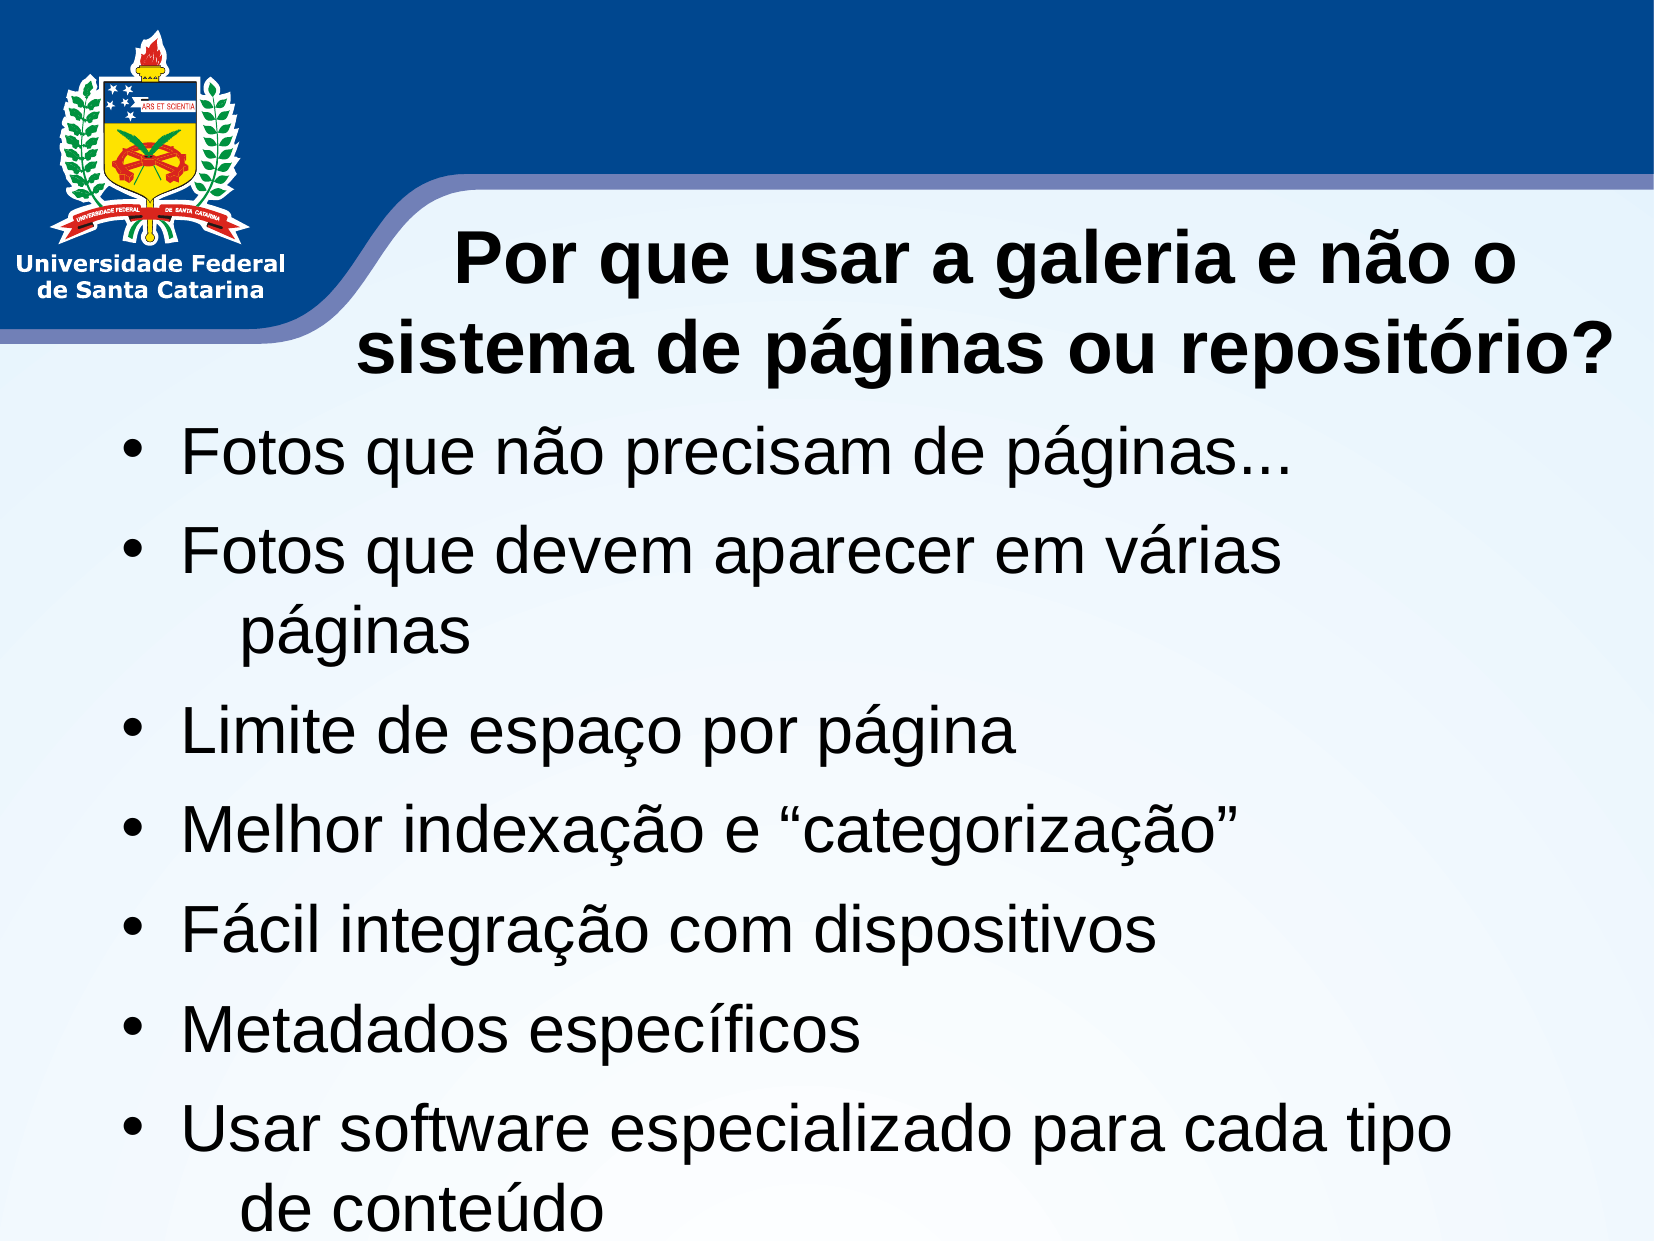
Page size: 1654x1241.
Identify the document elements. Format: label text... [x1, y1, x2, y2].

list Fotos que não precisam de páginas... Fotos que devem aparecer em várias páginas Limite de espaço por página Melhor indexação e “categorização” Fácil integração com dispositivos Metadados específicos Usar software especializado para cada tipo de conteúdo [121, 407, 1522, 1241]
title Por que usar a galeria e não o sistema de páginas ou repositório? [318, 194, 1654, 402]
